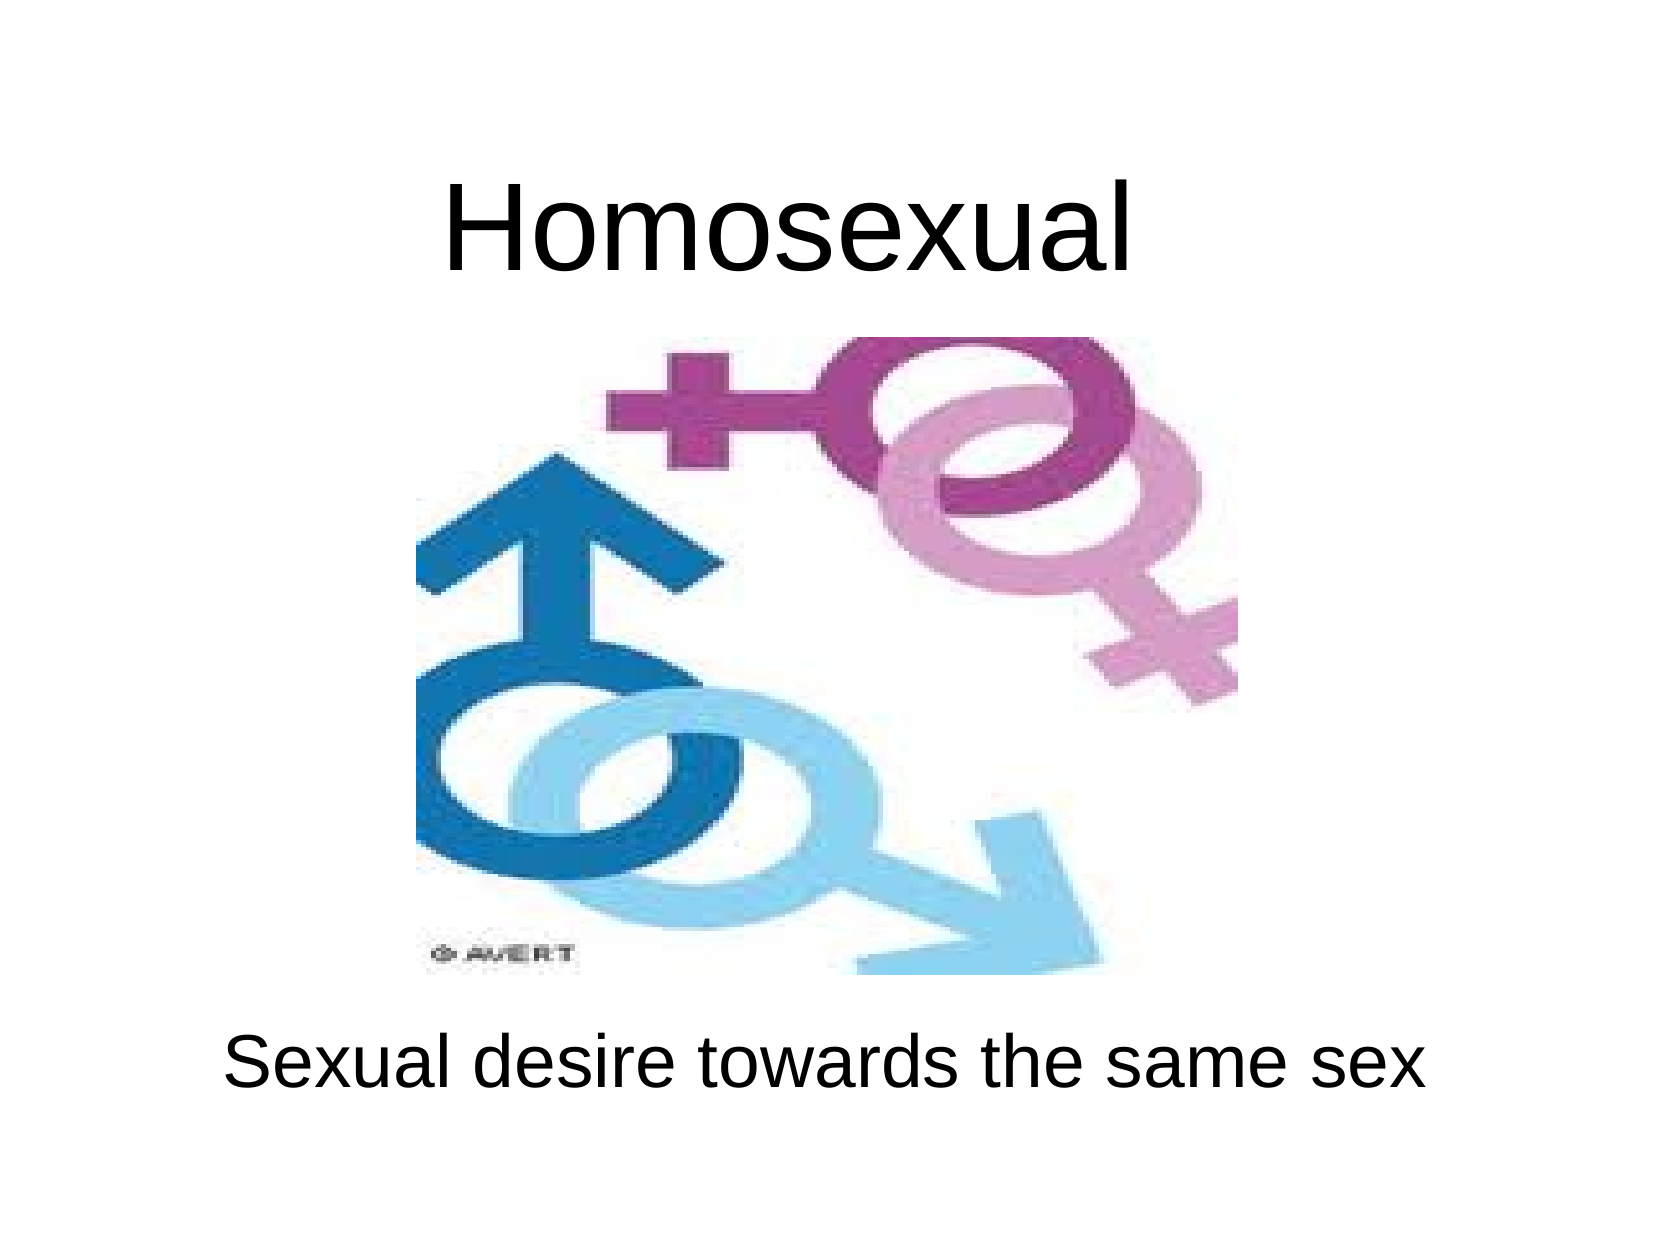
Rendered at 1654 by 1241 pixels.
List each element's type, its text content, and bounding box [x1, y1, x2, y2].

text_box Sexual desire towards the same sex [150, 1012, 1501, 1112]
picture [416, 337, 1238, 976]
text_box Homosexual [300, 150, 1276, 529]
